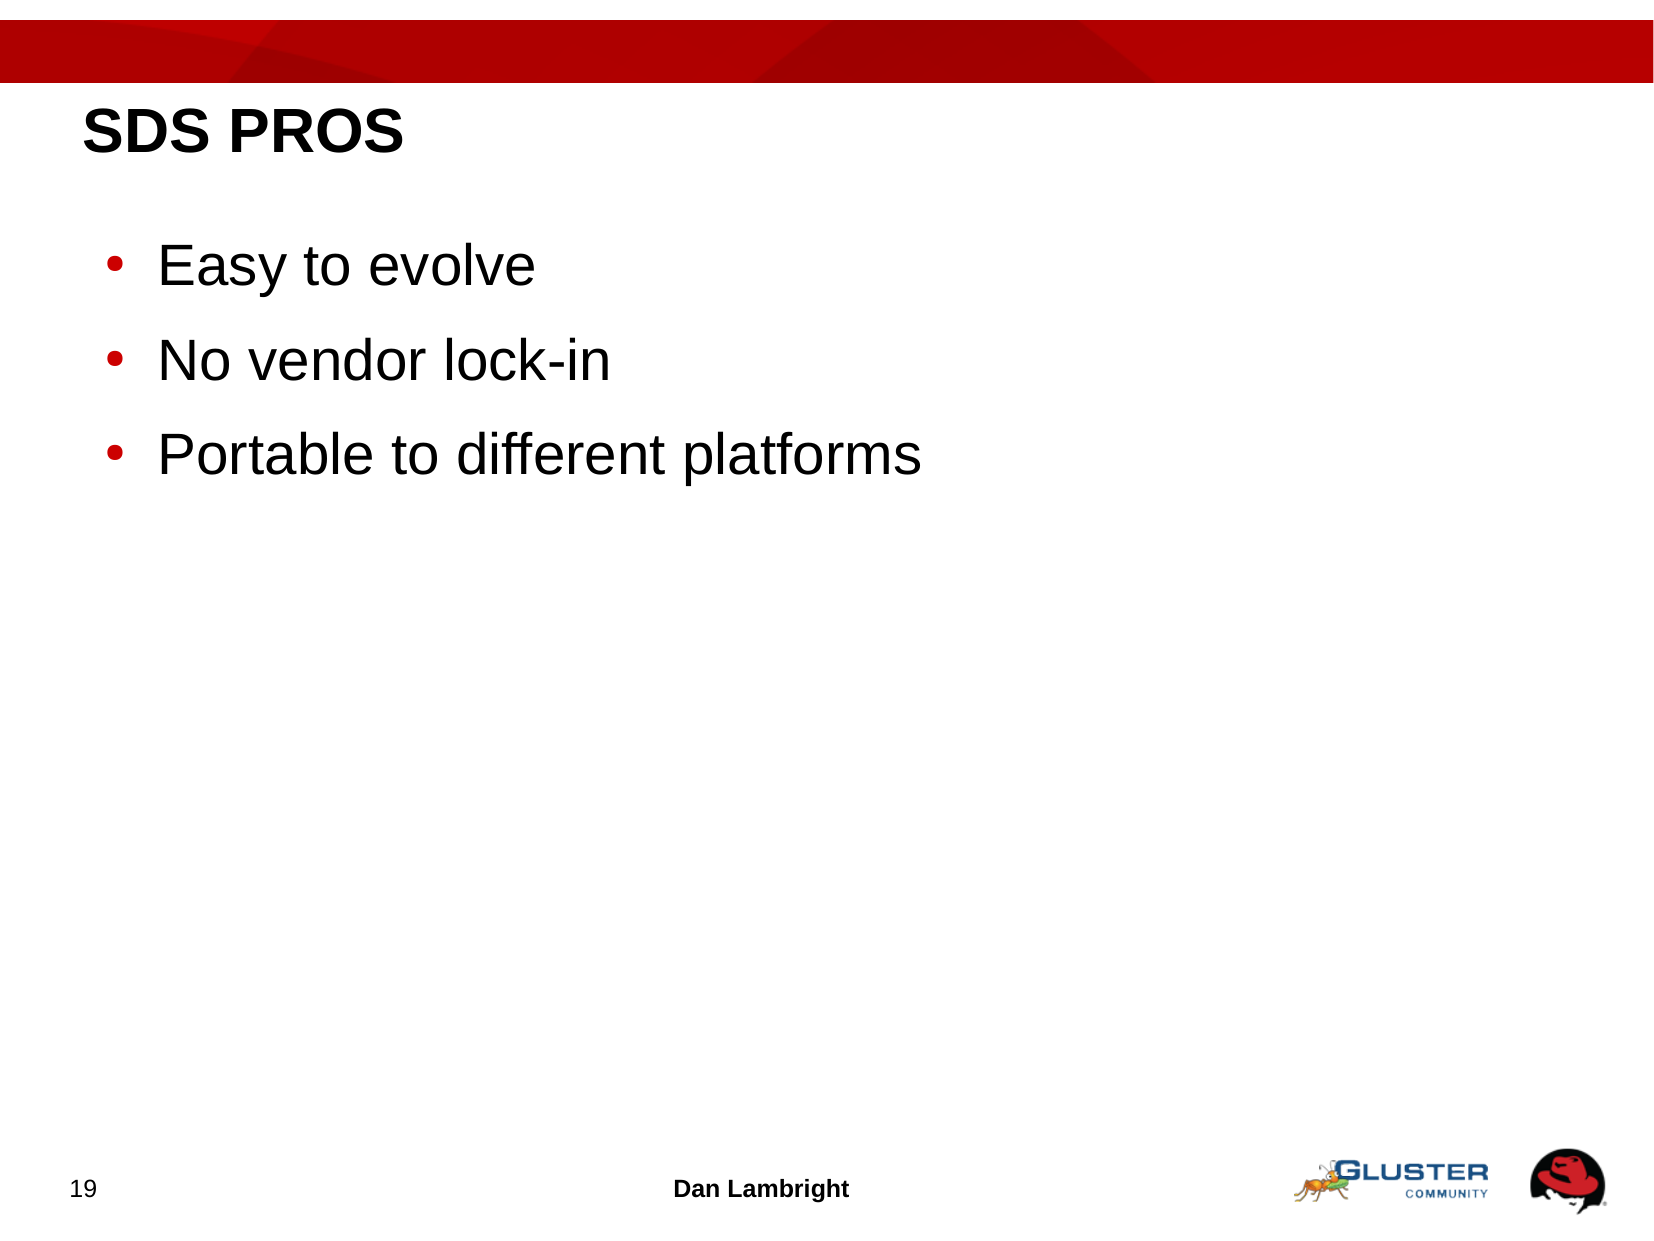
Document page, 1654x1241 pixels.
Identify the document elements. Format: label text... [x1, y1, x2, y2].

picture [1529, 1146, 1613, 1224]
picture [0, 20, 1654, 83]
title SDS PROS [82, 37, 1571, 226]
picture [1294, 1158, 1488, 1203]
list Easy to evolve No vendor lock-in Portable to different platforms [86, 232, 1576, 1027]
